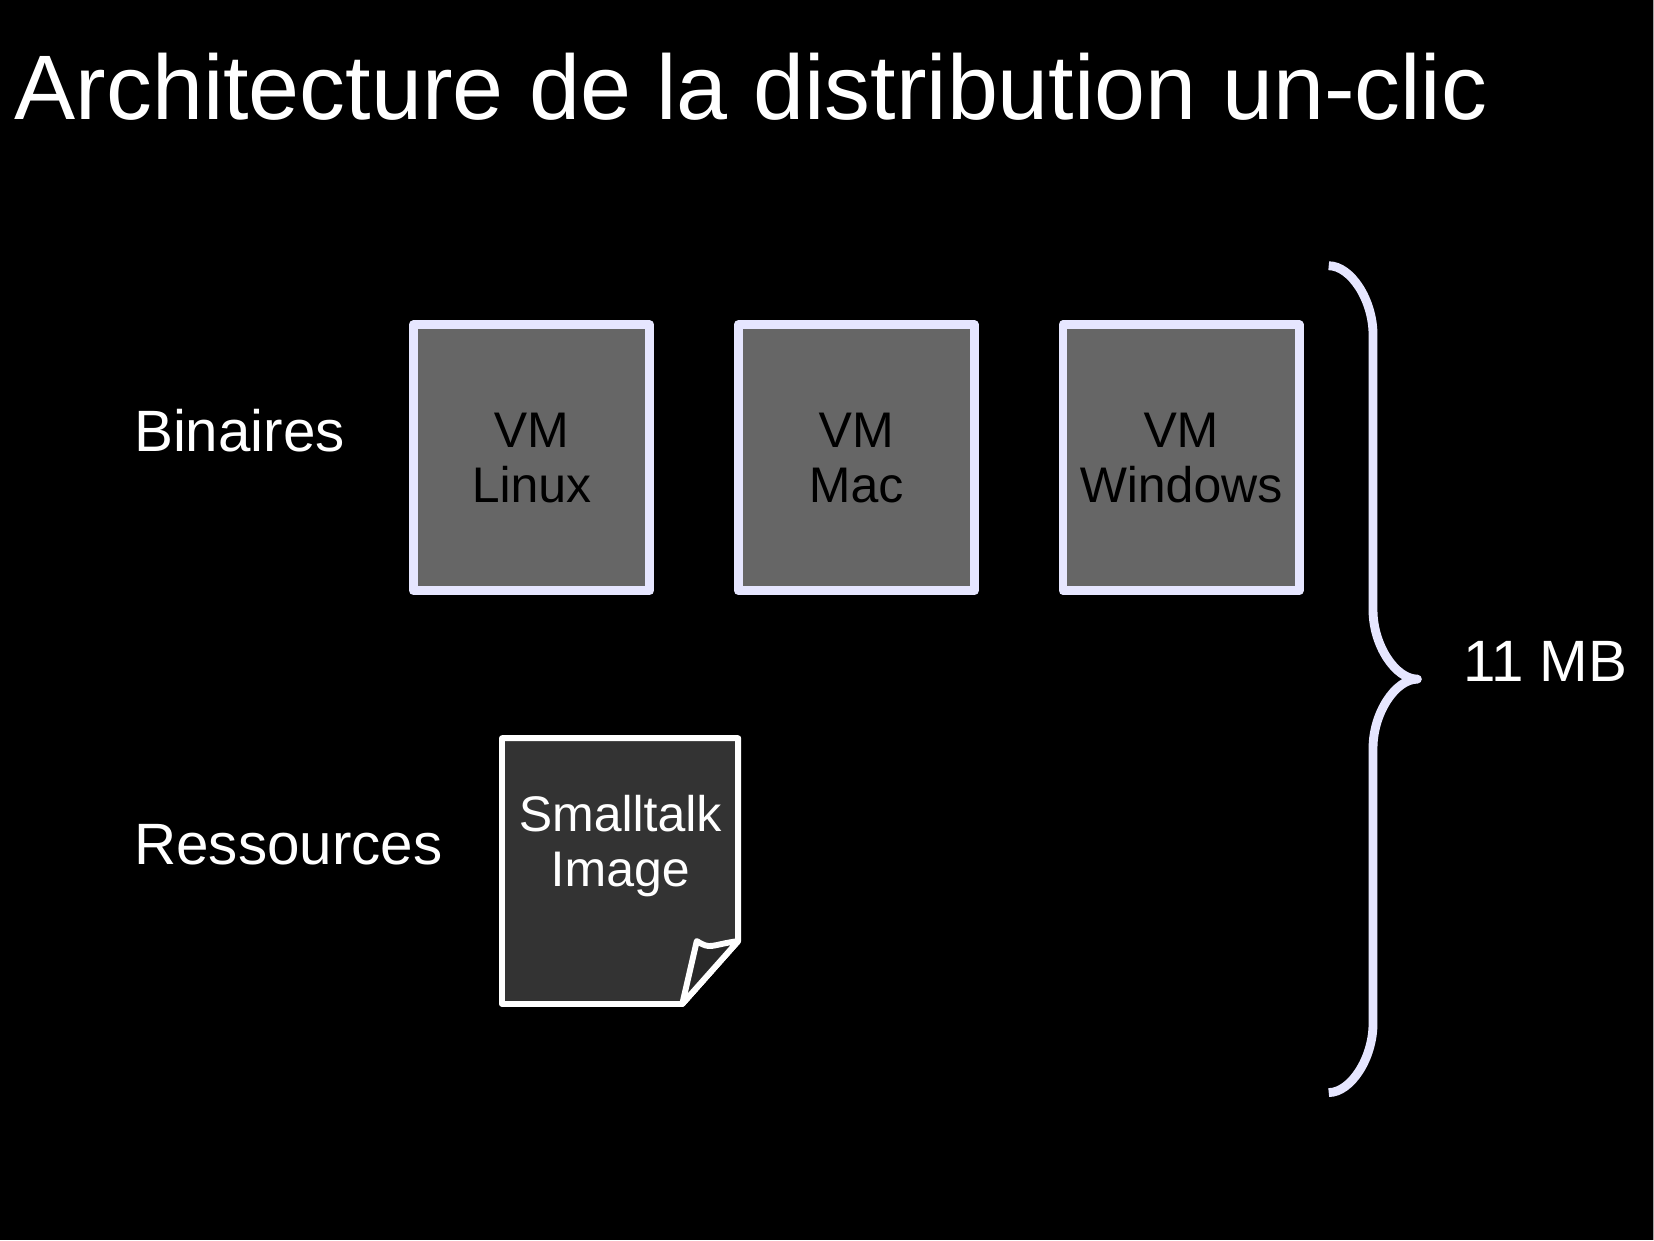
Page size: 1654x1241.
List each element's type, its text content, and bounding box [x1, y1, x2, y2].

text_box Smalltalk Image [501, 738, 739, 1004]
text_box 11 MB [1446, 620, 1644, 709]
text_box VM Linux [413, 324, 650, 591]
text_box Binaires [118, 389, 362, 473]
text_box Architecture de la distribution un-clic [0, 29, 1565, 147]
text_box VM Windows [1062, 324, 1300, 591]
text_box VM Mac [738, 324, 975, 591]
text_box Ressources [118, 803, 460, 886]
